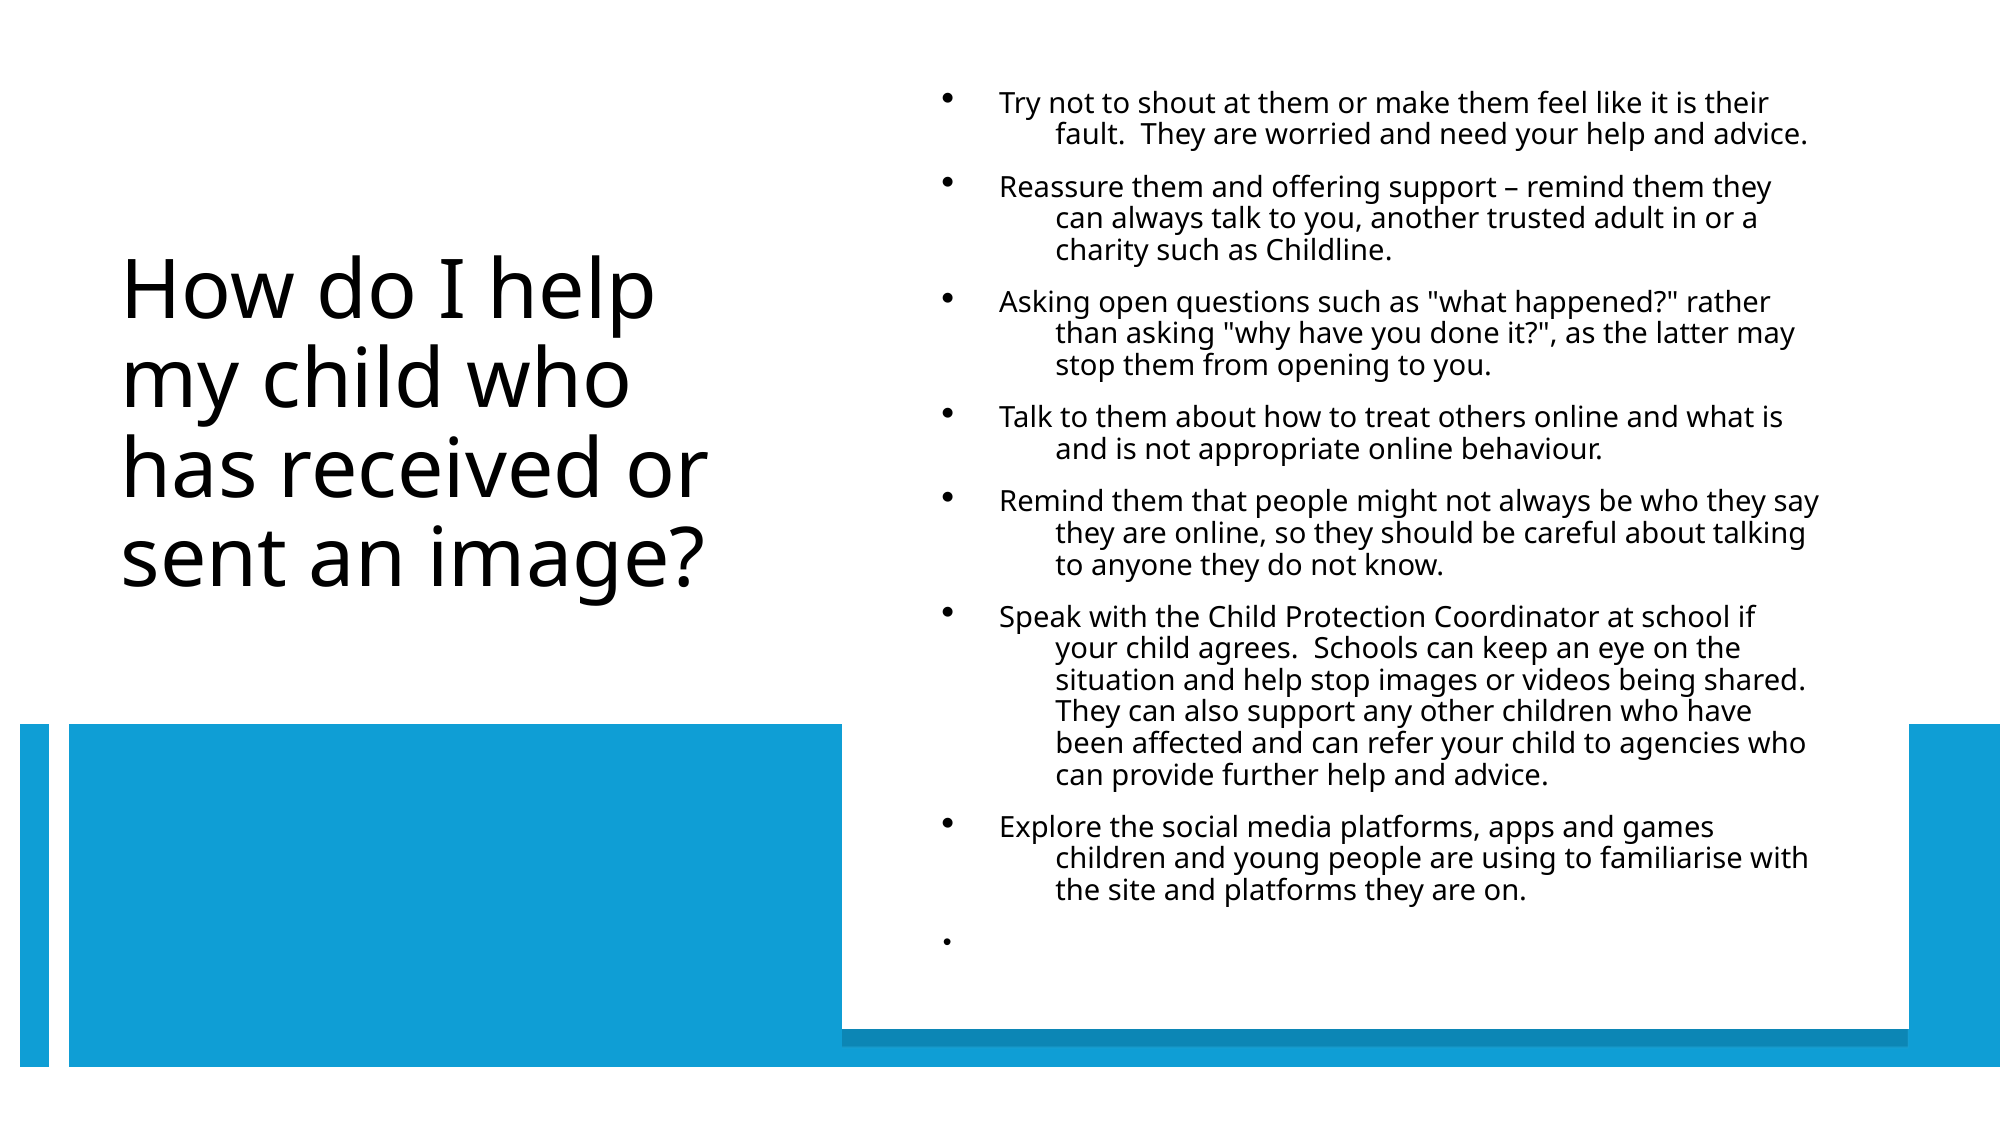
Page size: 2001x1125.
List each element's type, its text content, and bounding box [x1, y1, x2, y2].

text_box [0, 0, 2000, 1125]
title How do I help my child who has received or sent an image? [105, 239, 729, 682]
list Try not to shout at them or make them feel like it is their fault. They are worried and need your help and advice. Reassure them and offering support – remind them they can always talk to you, another trusted adult in or a charity such as Childline. Asking open questions such as "what happened?" rather than asking "why have you done it?", as the latter may stop them from opening to you. Talk to them about how to treat others online and what is and is not appropriate online behaviour. Remind them that people might not always be who they say they are online, so they should be careful about talking to anyone they do not know. Speak with the Child Protection Coordinator at school if your child agrees. Schools can keep an eye on the situation and help stop images or videos being shared. They can also support any other children who have been affected and can refer your child to agencies who can provide further help and advice. Explore the social media platforms, apps and games children and young people are using to familiarise with the site and platforms they are on. [927, 80, 1838, 946]
